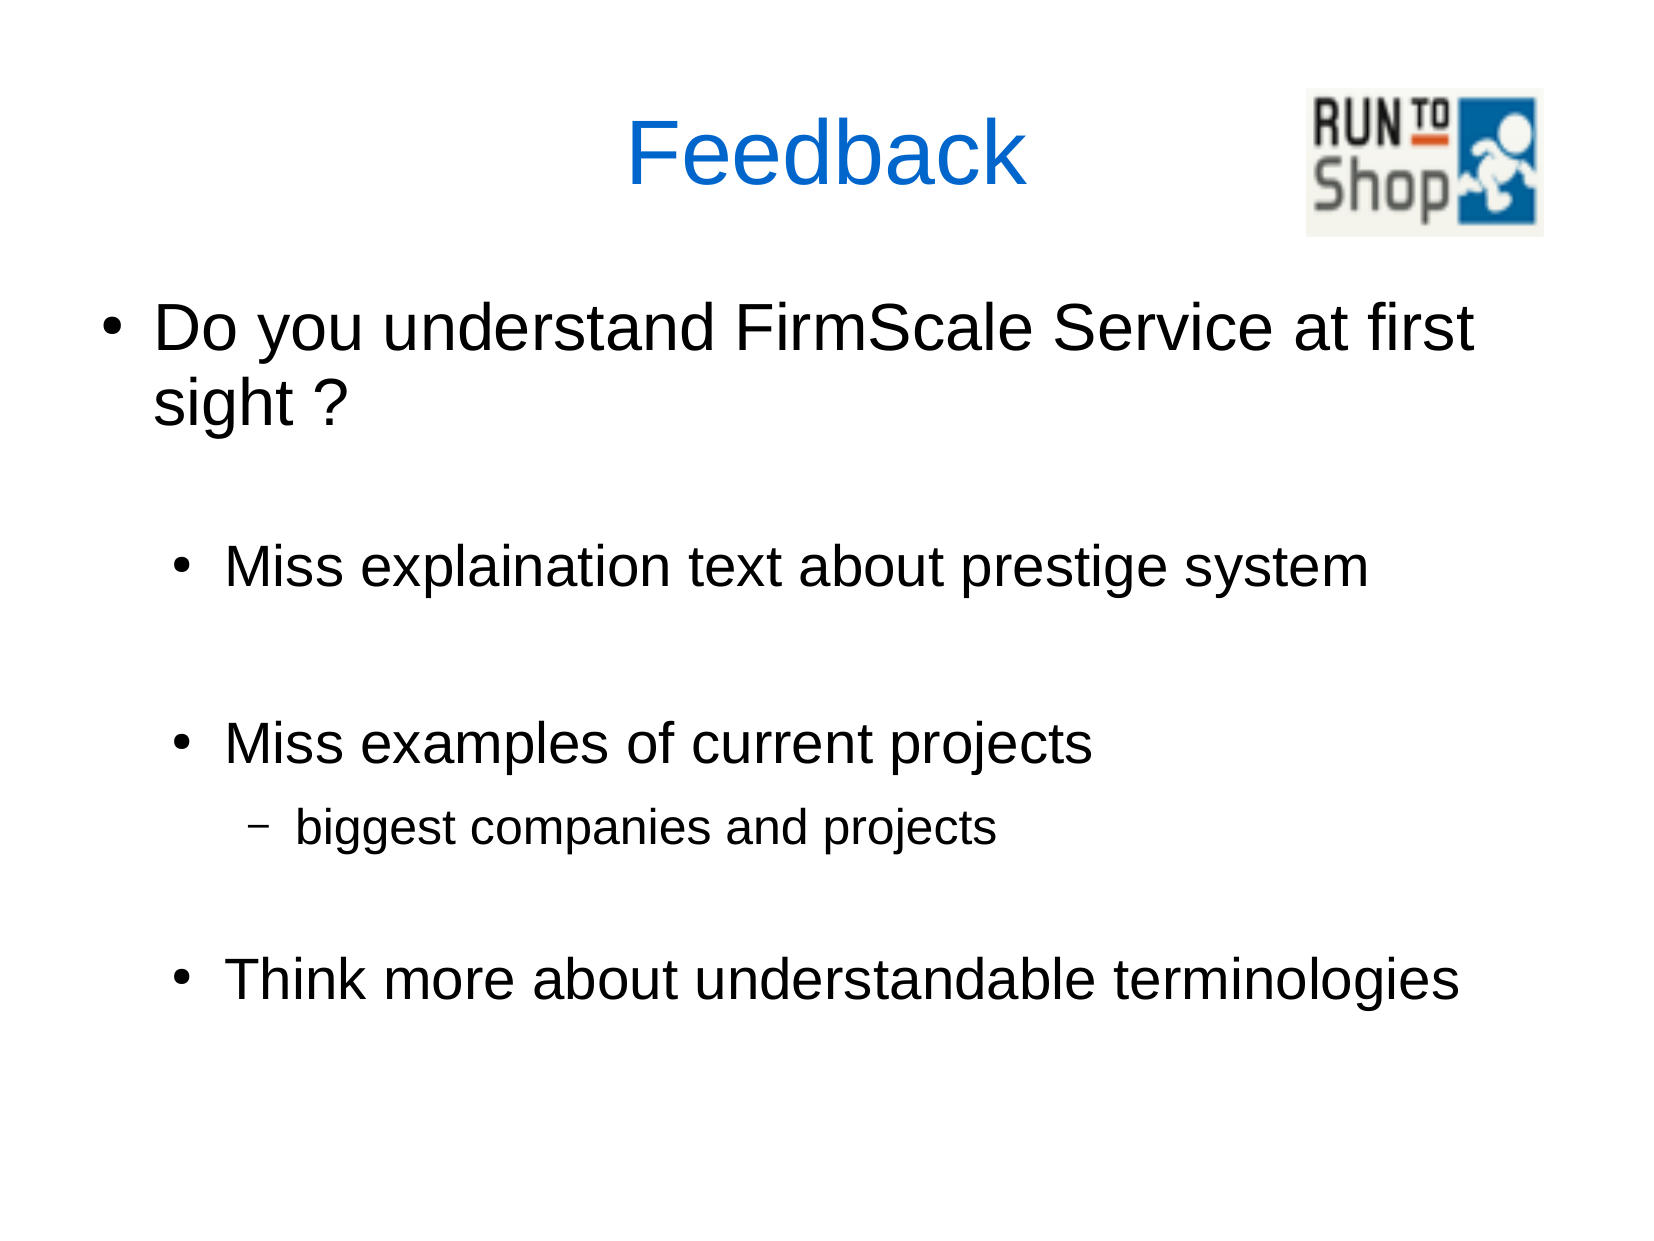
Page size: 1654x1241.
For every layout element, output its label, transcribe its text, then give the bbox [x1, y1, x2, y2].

picture [1306, 88, 1544, 237]
list Do you understand FirmScale Service at first sight ? Miss explaination text about prestige system Miss examples of current projects biggest companies and projects Think more about understandable terminologies [82, 290, 1571, 1094]
title Feedback [82, 56, 1571, 250]
